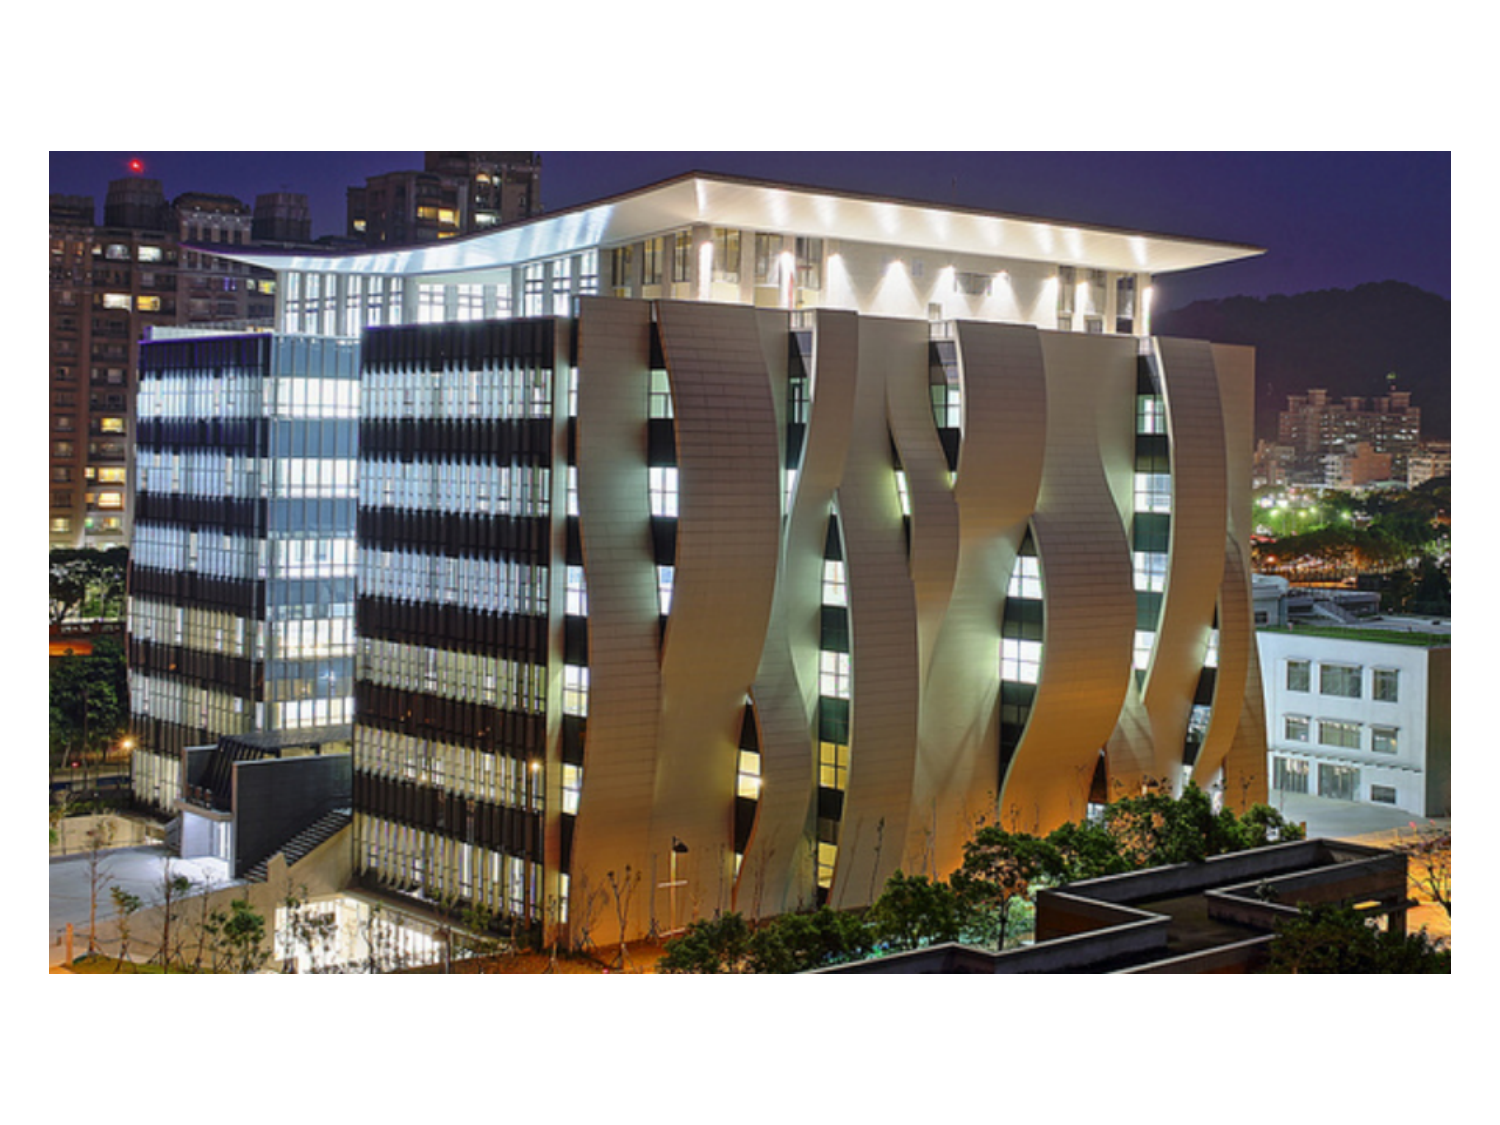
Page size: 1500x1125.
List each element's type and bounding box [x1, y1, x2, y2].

picture [49, 151, 1451, 974]
